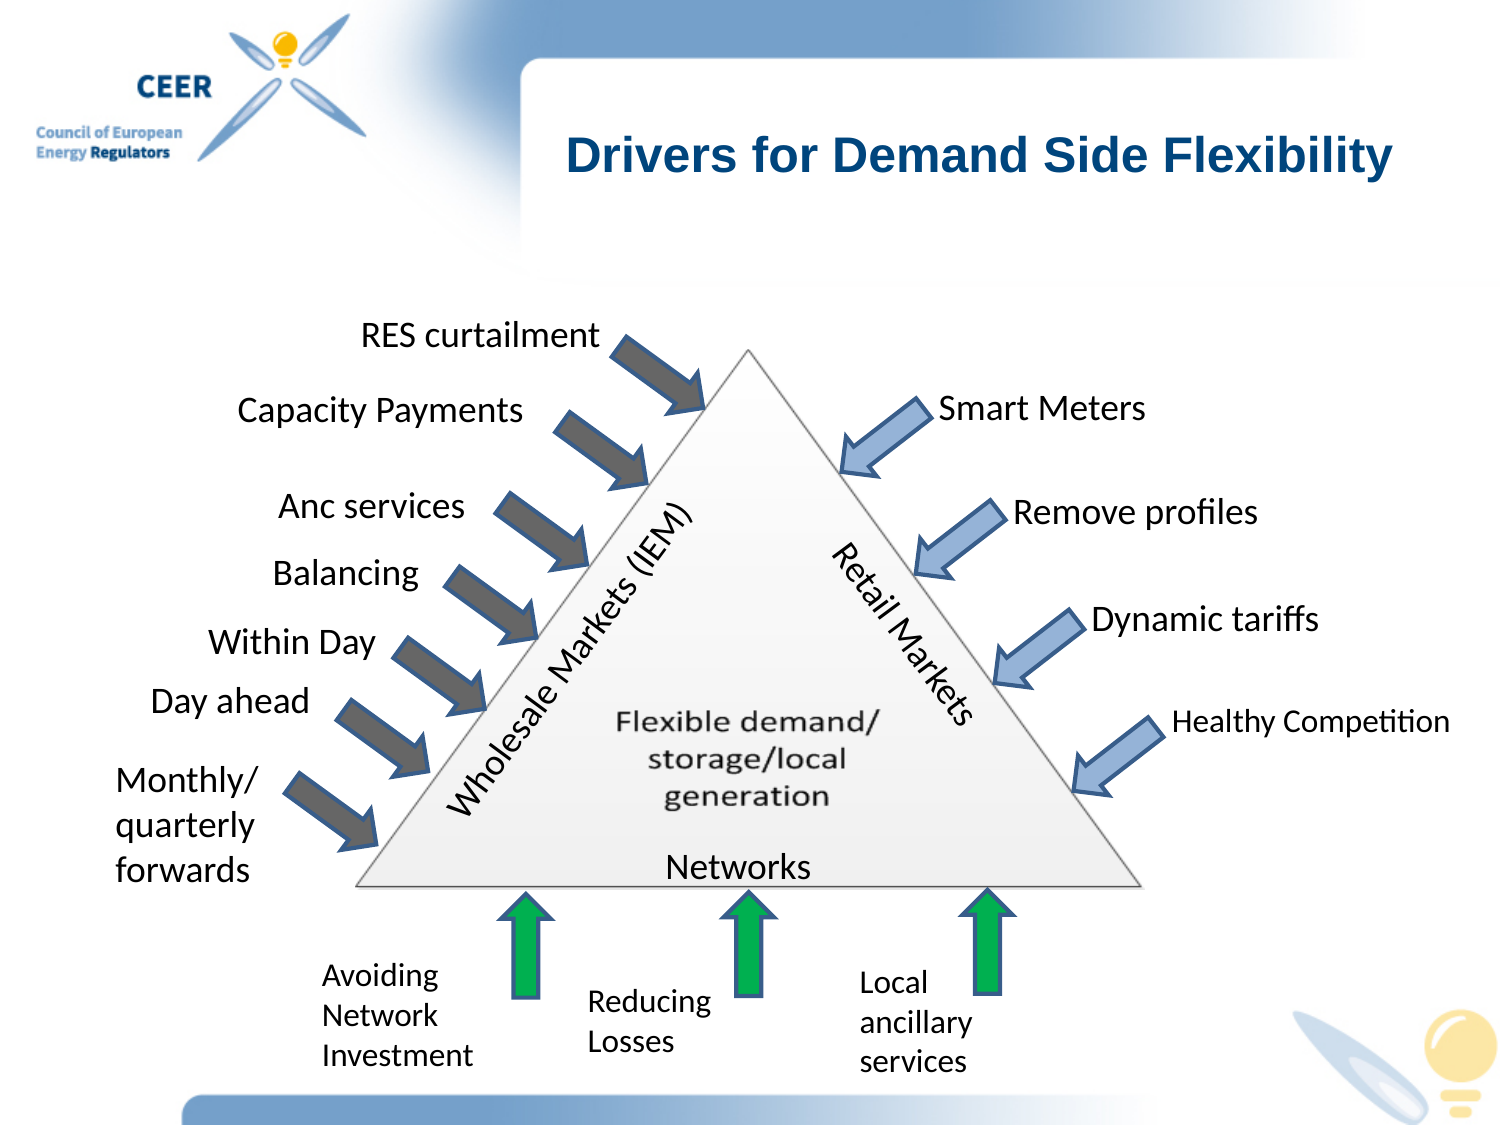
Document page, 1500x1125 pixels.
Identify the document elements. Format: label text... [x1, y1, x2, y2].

text_box Networks [650, 834, 850, 895]
text_box [313, 782, 377, 850]
text_box [523, 529, 587, 570]
text_box [337, 699, 429, 777]
text_box Avoiding Network Investment [306, 945, 520, 1083]
text_box [841, 398, 923, 477]
text_box Healthy Competition [1156, 691, 1500, 748]
text_box [501, 893, 551, 998]
text_box [466, 587, 537, 644]
text_box Capacity Payments [222, 377, 560, 438]
text_box Smart Meters [923, 375, 1282, 436]
text_box [915, 500, 998, 579]
text_box Local ancillary services [844, 952, 999, 1089]
text_box Balancing [257, 540, 489, 602]
text_box Remove profiles [998, 479, 1400, 541]
text_box Reducing Losses [572, 971, 751, 1068]
text_box [1073, 717, 1156, 796]
text_box [723, 892, 774, 997]
text_box Retail Markets [809, 515, 1038, 794]
text_box [560, 412, 647, 489]
text_box Monthly/ quarterly forwards [100, 747, 313, 899]
text_box [409, 644, 485, 715]
text_box RES curtailment [345, 302, 766, 364]
text_box Dynamic tariffs [1076, 586, 1421, 647]
text_box Day ahead [135, 668, 337, 730]
picture [355, 350, 1145, 890]
text_box Anc services [263, 473, 564, 534]
text_box Wholesale Markets (IEM) [419, 420, 755, 844]
text_box [994, 609, 1076, 688]
text_box Within Day [193, 609, 418, 670]
text_box [962, 889, 1013, 994]
title Drivers for Demand Side Flexibility [550, 72, 1426, 233]
text_box [621, 364, 704, 414]
